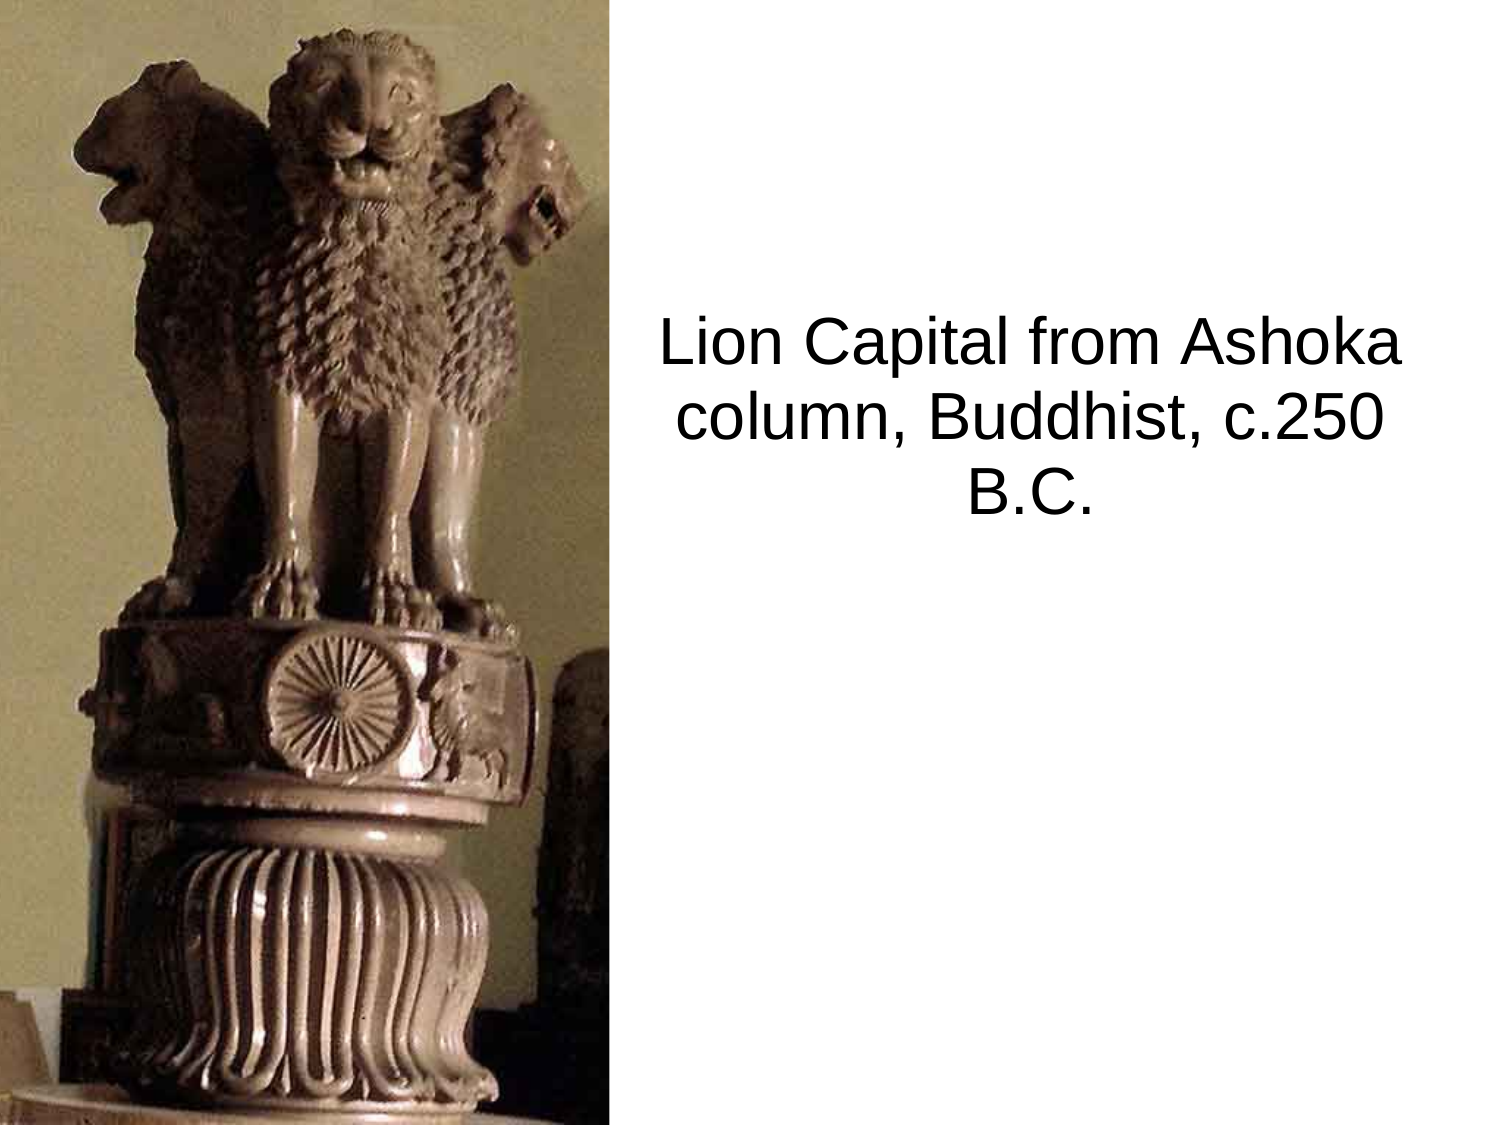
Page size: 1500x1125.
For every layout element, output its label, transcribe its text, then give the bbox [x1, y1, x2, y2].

picture [0, 0, 610, 1125]
title Lion Capital from Ashoka column, Buddhist, c.250 B.C. [637, 45, 1425, 788]
